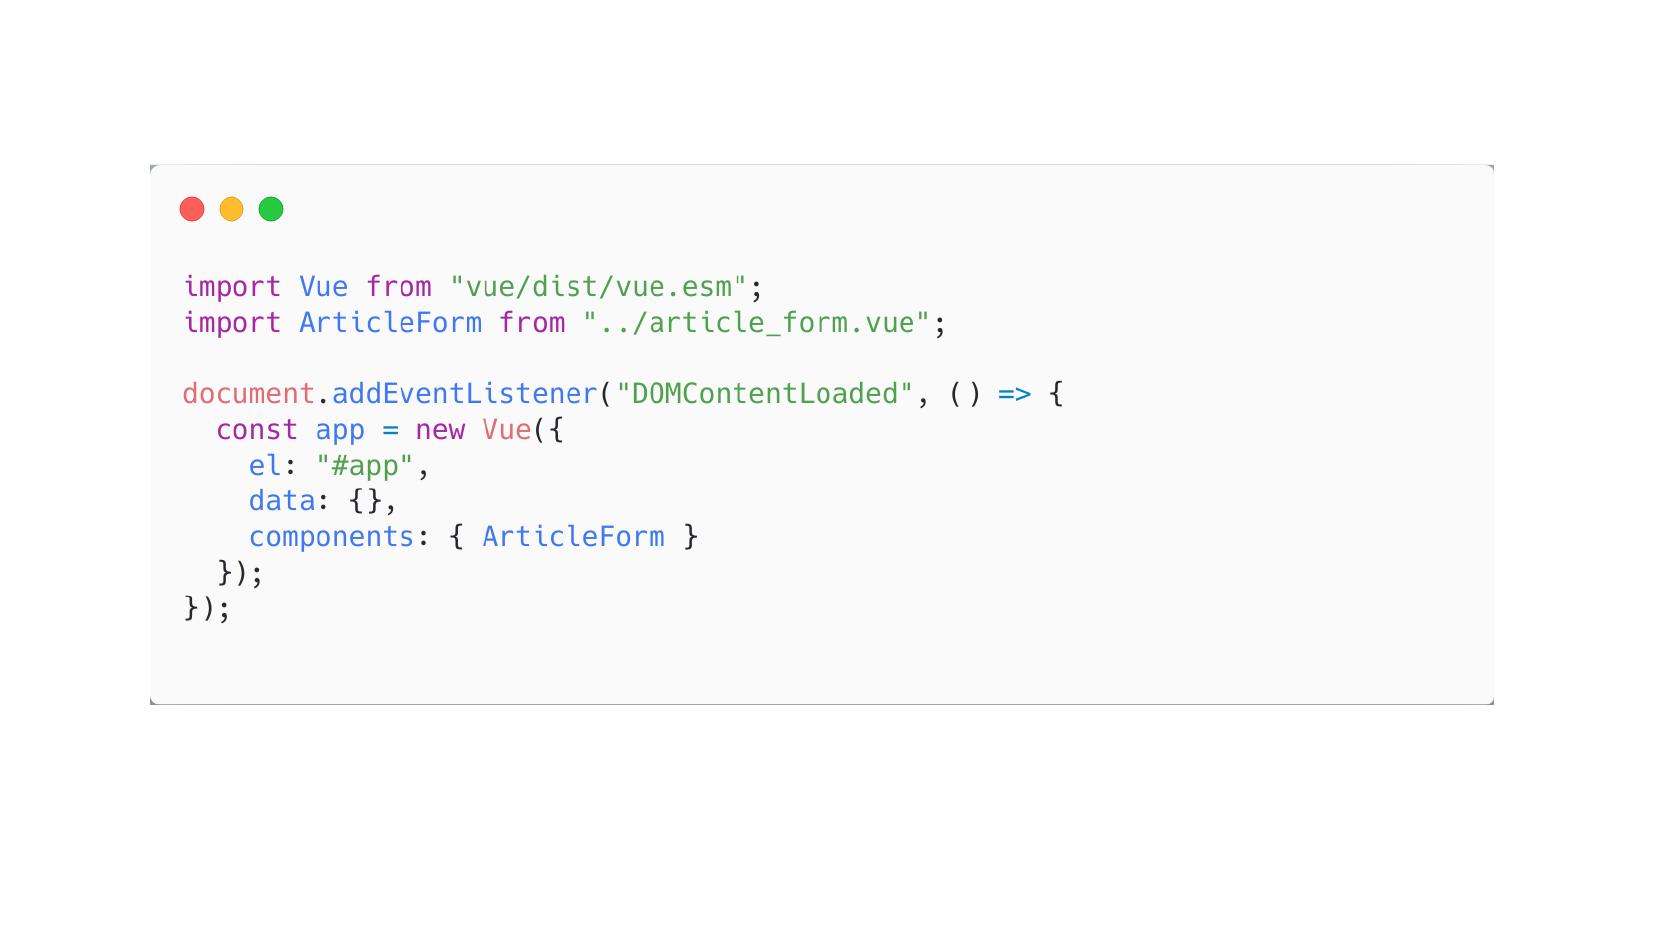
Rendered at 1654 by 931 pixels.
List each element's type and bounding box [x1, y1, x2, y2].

picture [150, 164, 1494, 705]
